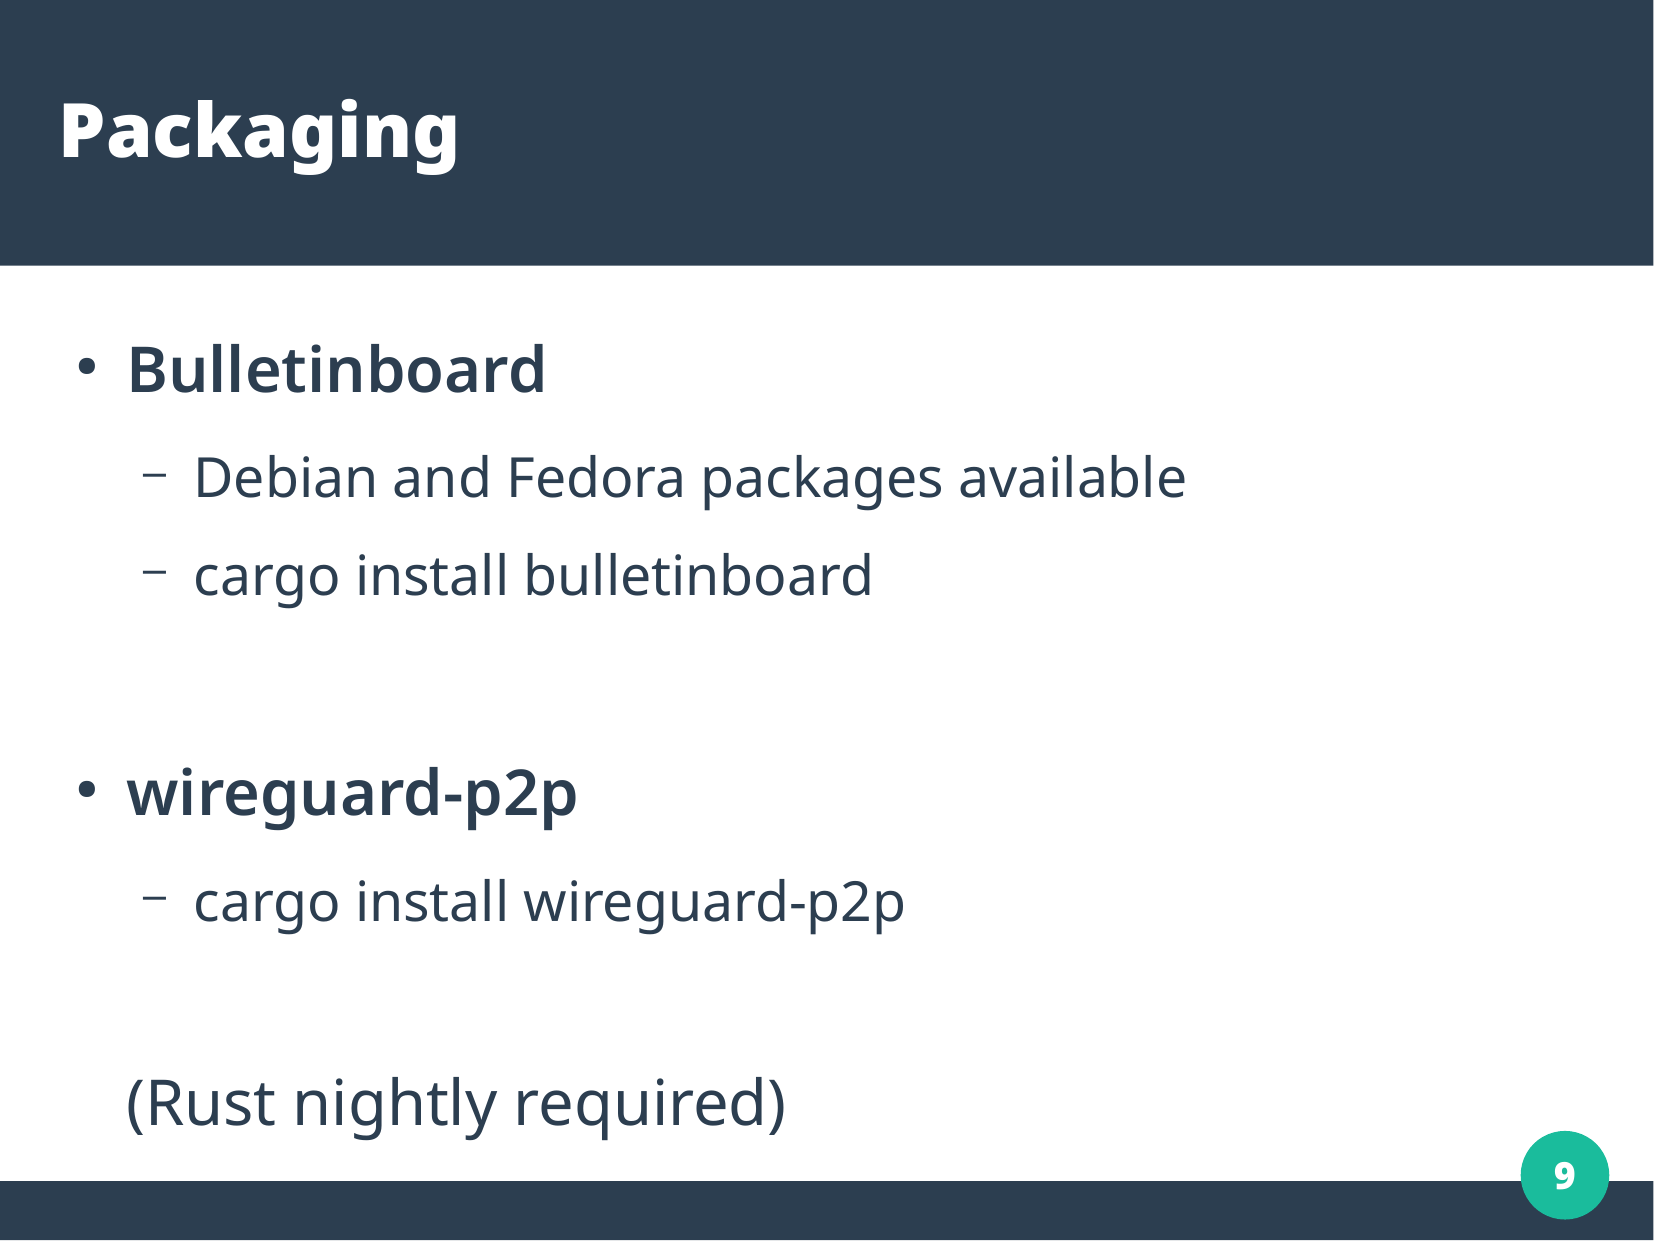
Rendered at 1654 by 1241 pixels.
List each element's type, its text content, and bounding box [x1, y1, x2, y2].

list Bulletinboard Debian and Fedora packages available cargo install bulletinboard wireguard-p2p cargo install wireguard-p2p (Rust nightly required) [59, 324, 1595, 1152]
title Packaging [59, 49, 1595, 207]
